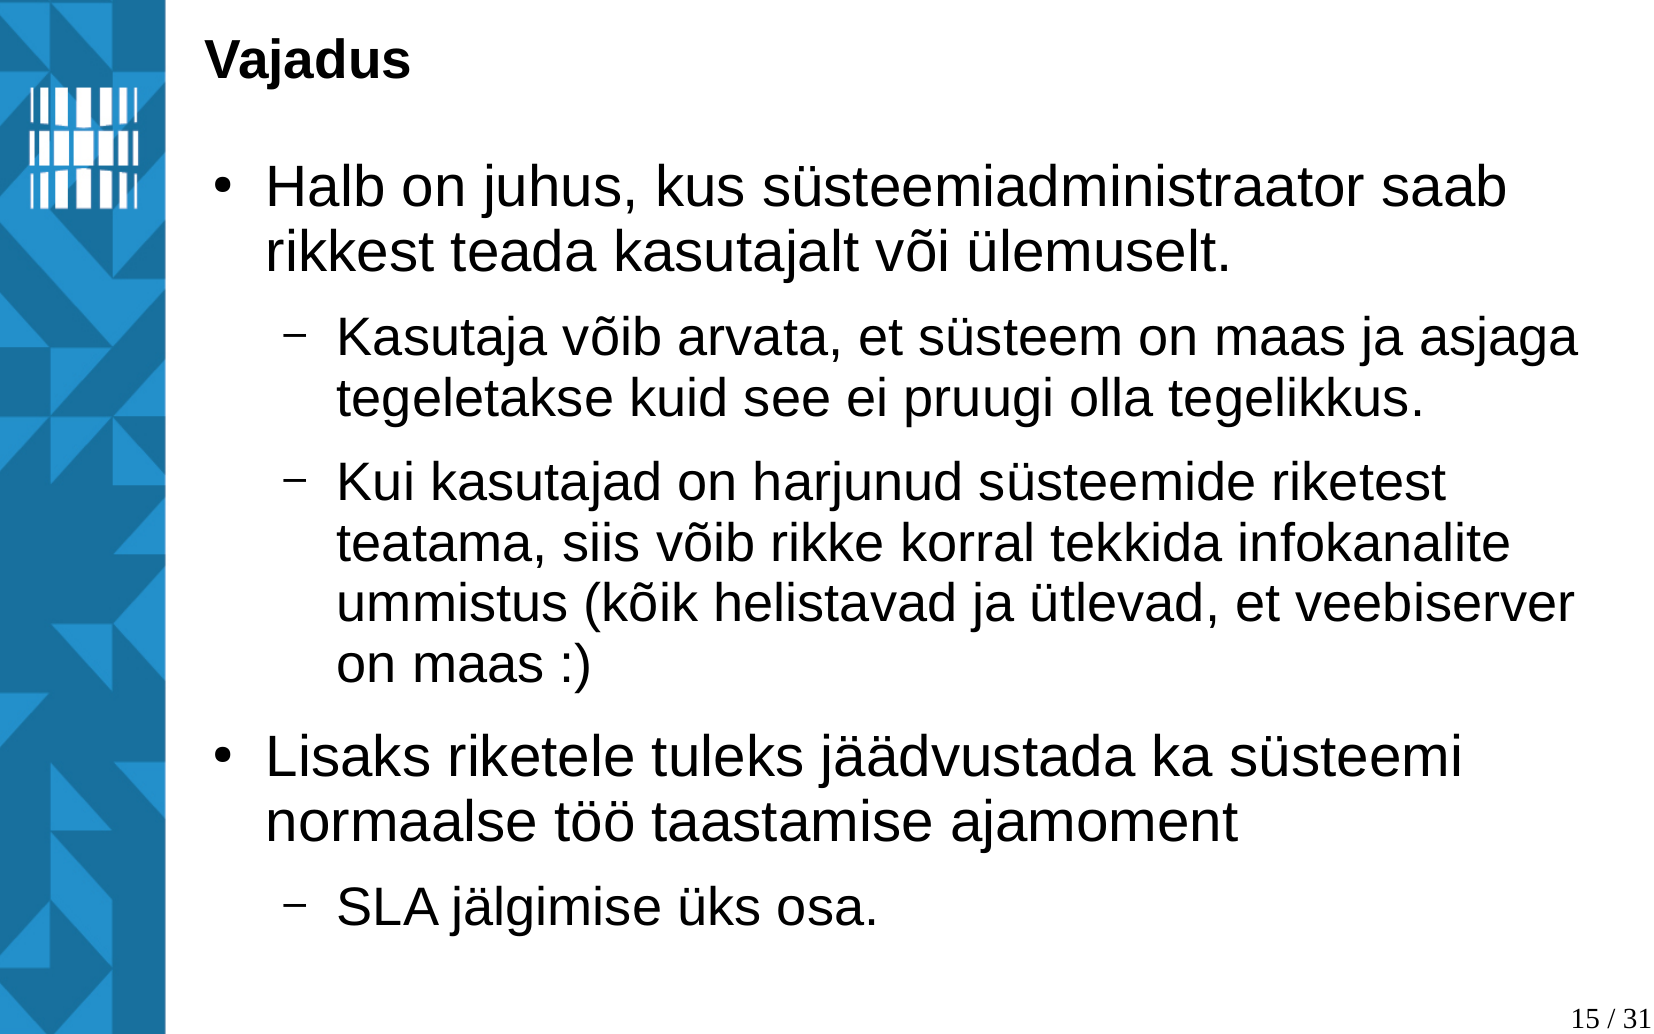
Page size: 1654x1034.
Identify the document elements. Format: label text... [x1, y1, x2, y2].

title Vajadus [204, 17, 1607, 101]
list Halb on juhus, kus süsteemiadministraator saab rikkest teada kasutajalt või ülemuselt. Kasutaja võib arvata, et süsteem on maas ja asjaga tegeletakse kuid see ei pruugi olla tegelikkus. Kui kasutajad on harjunud süsteemide riketest teatama, siis võib rikke korral tekkida infokanalite ummistus (kõik helistavad ja ütlevad, et veebiserver on maas :) Lisaks riketele tuleks jäädvustada ka süsteemi normaalse töö taastamise ajamoment SLA jälgimise üks osa. [194, 153, 1595, 975]
